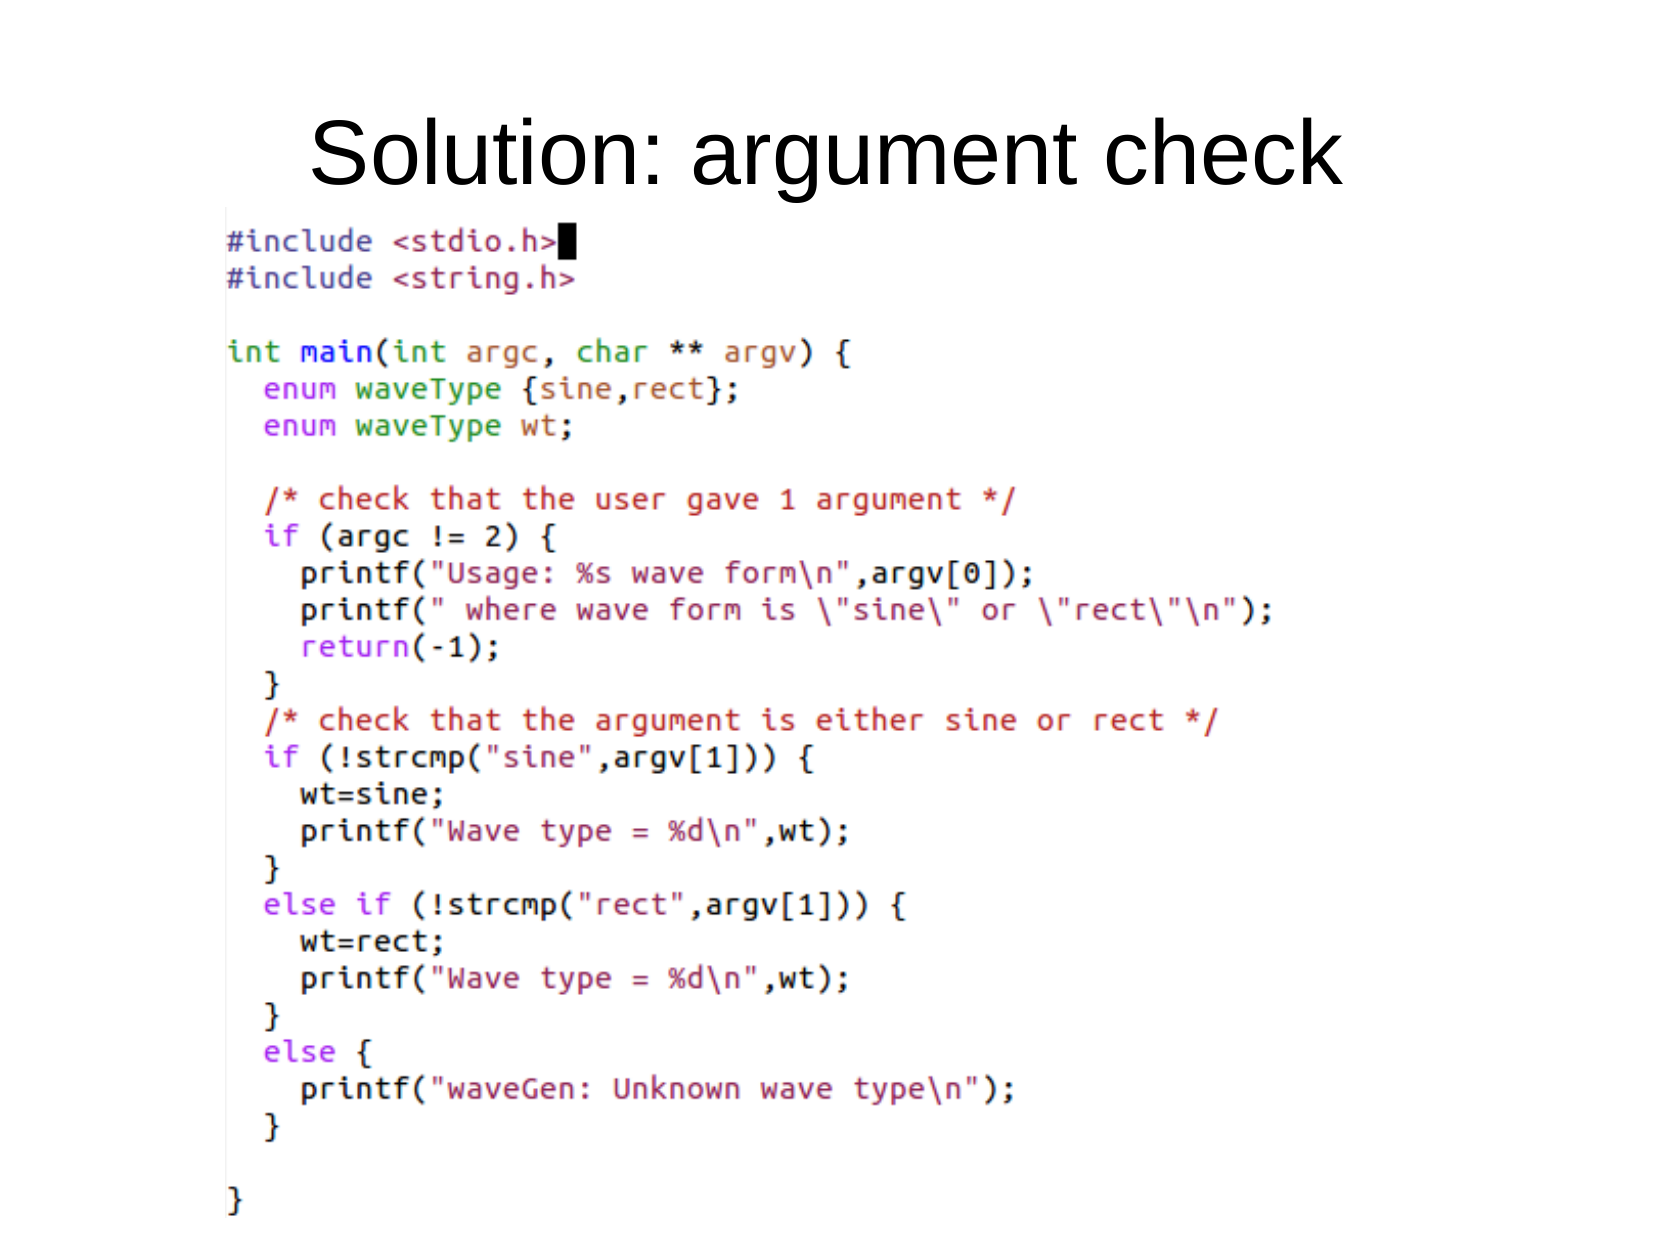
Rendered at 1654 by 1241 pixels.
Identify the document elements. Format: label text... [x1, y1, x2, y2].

picture [225, 207, 1336, 1218]
title Solution: argument check [82, 49, 1571, 257]
